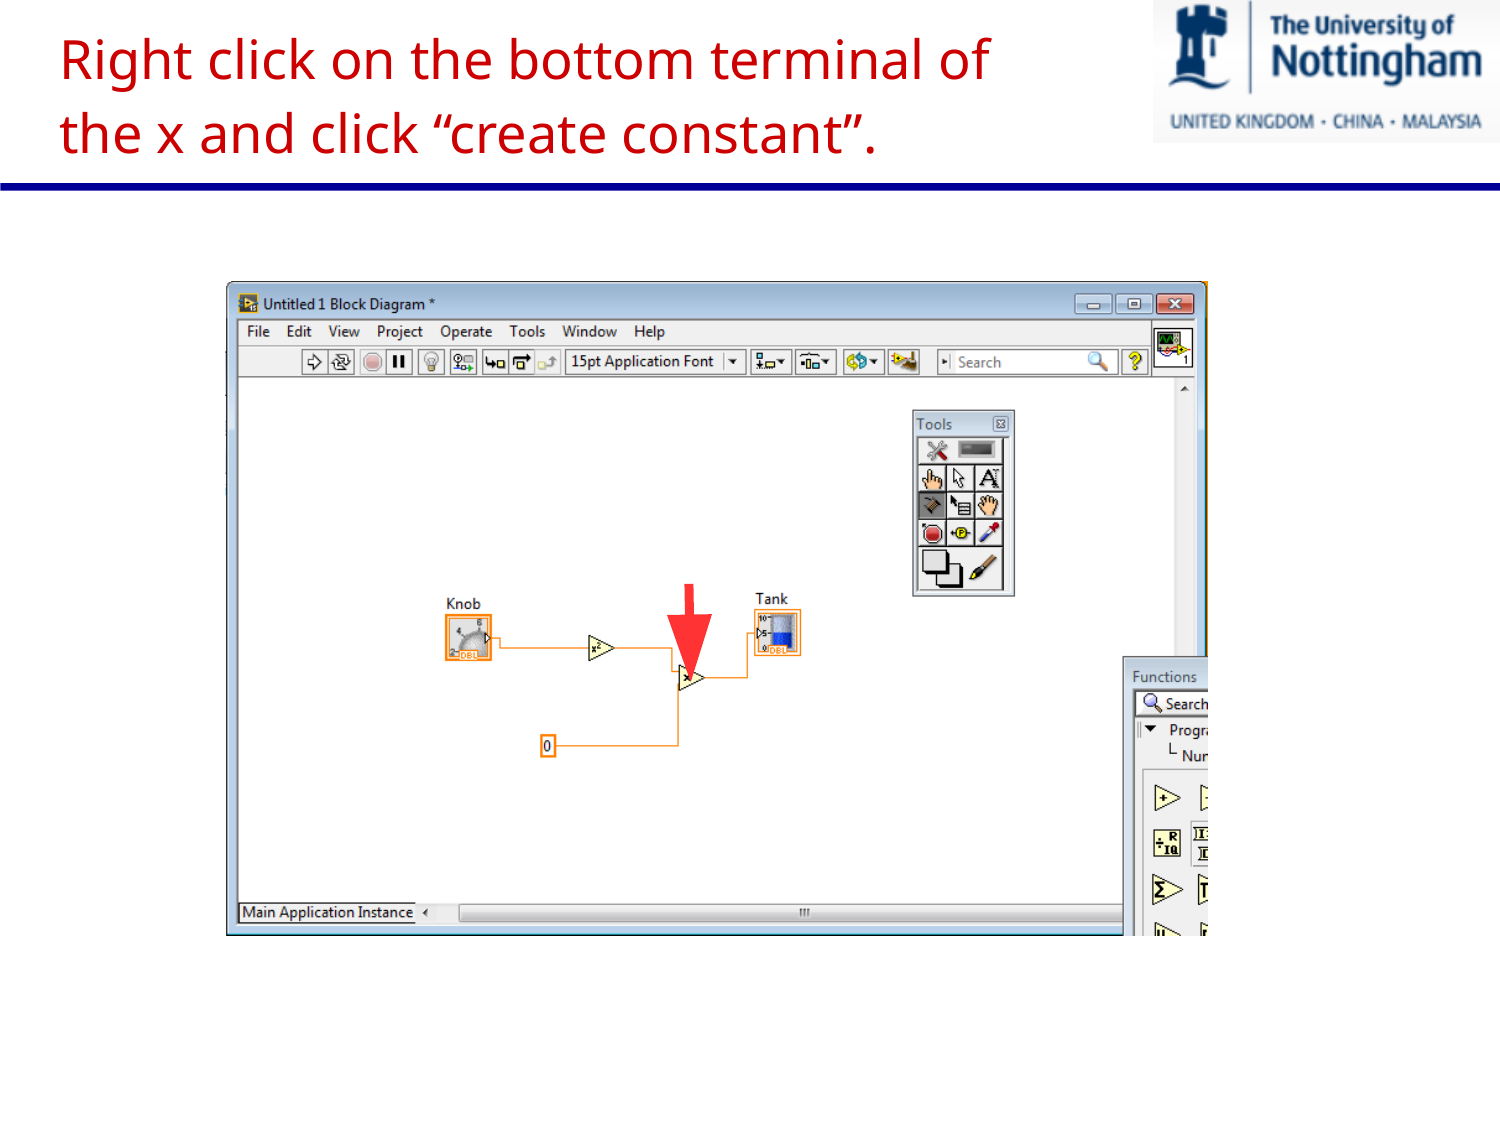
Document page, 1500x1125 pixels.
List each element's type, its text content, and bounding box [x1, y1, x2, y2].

picture [225, 281, 1208, 936]
picture [1153, 0, 1500, 143]
title Right click on the bottom terminal of the x and click “create constant”. [59, 32, 1080, 159]
